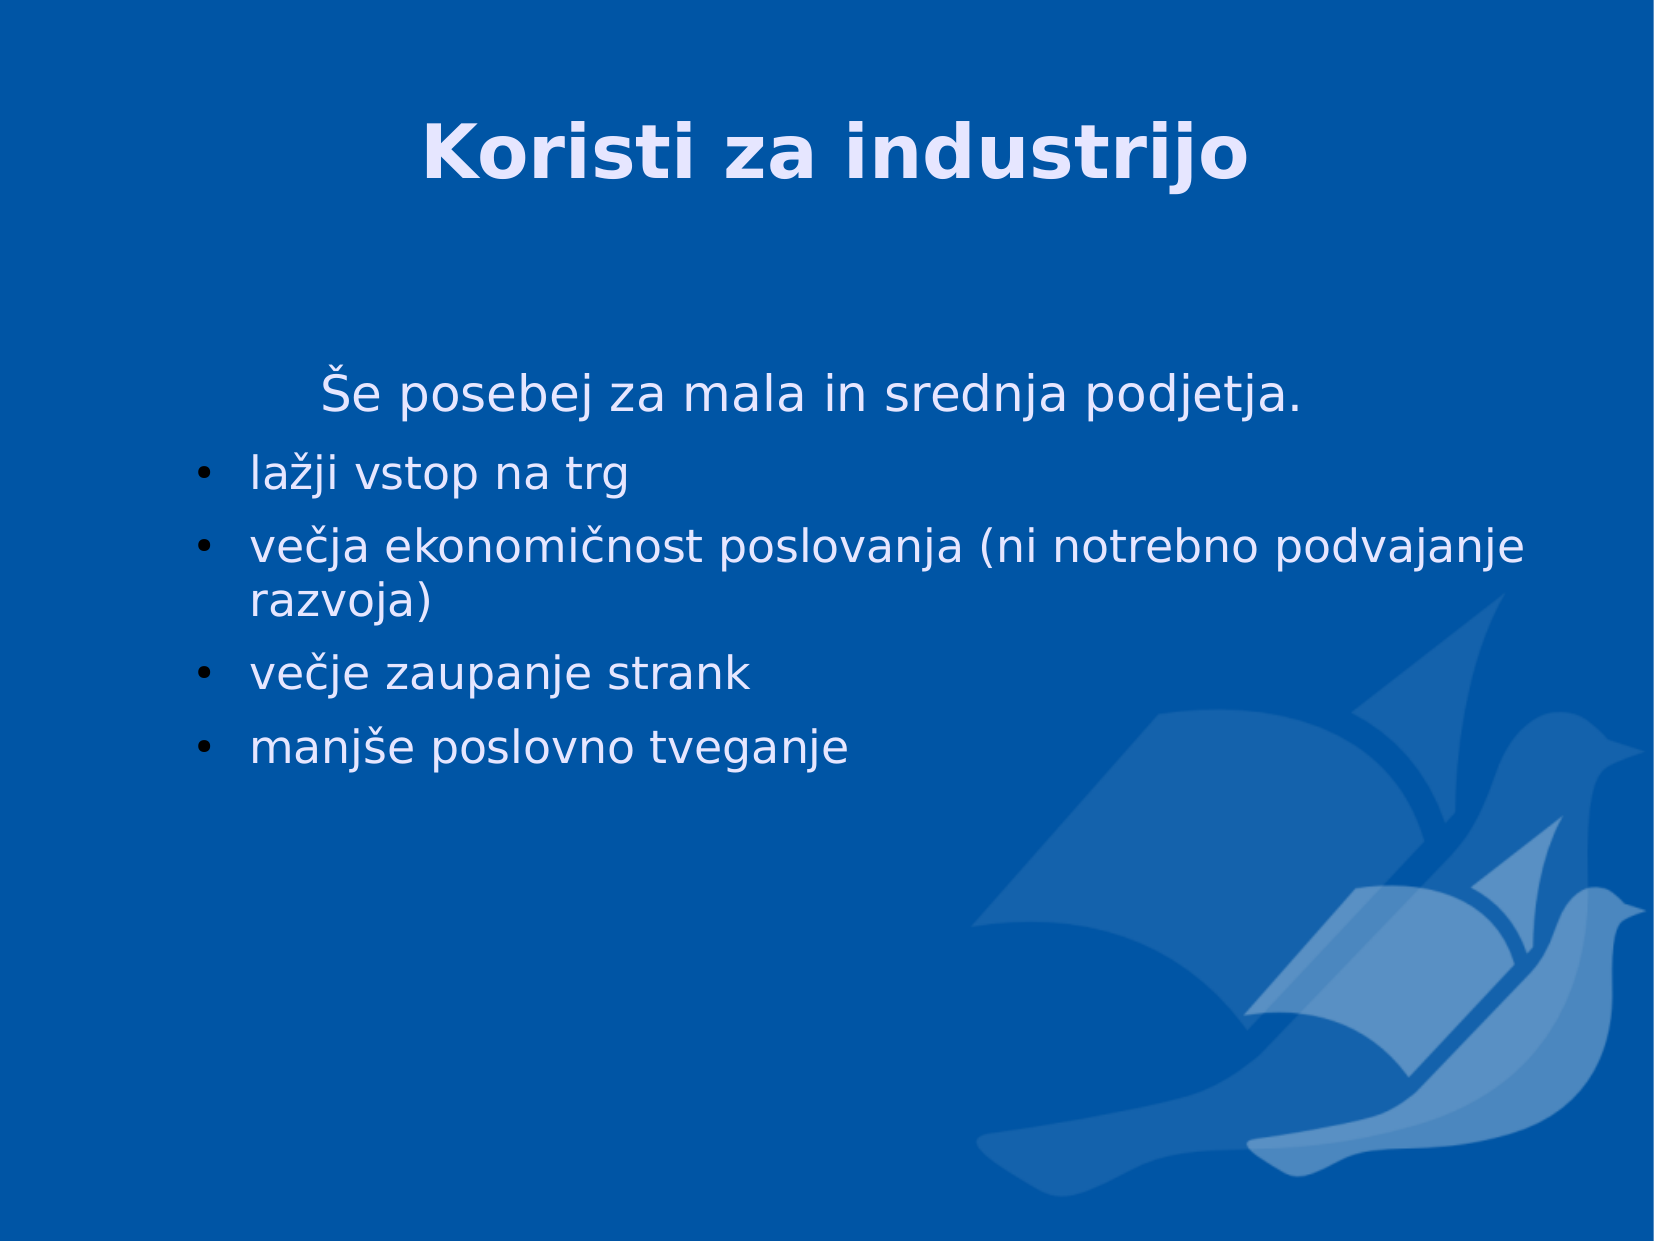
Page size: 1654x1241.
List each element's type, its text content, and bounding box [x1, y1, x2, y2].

list Še posebej za mala in srednja podjetja. lažji vstop na trg večja ekonomičnost poslovanja (ni notrebno podvajanje razvoja) večje zaupanje strank manjše poslovno tveganje [178, 364, 1570, 1147]
picture [0, 0, 1654, 1241]
title Koristi za industrijo [82, 49, 1571, 257]
